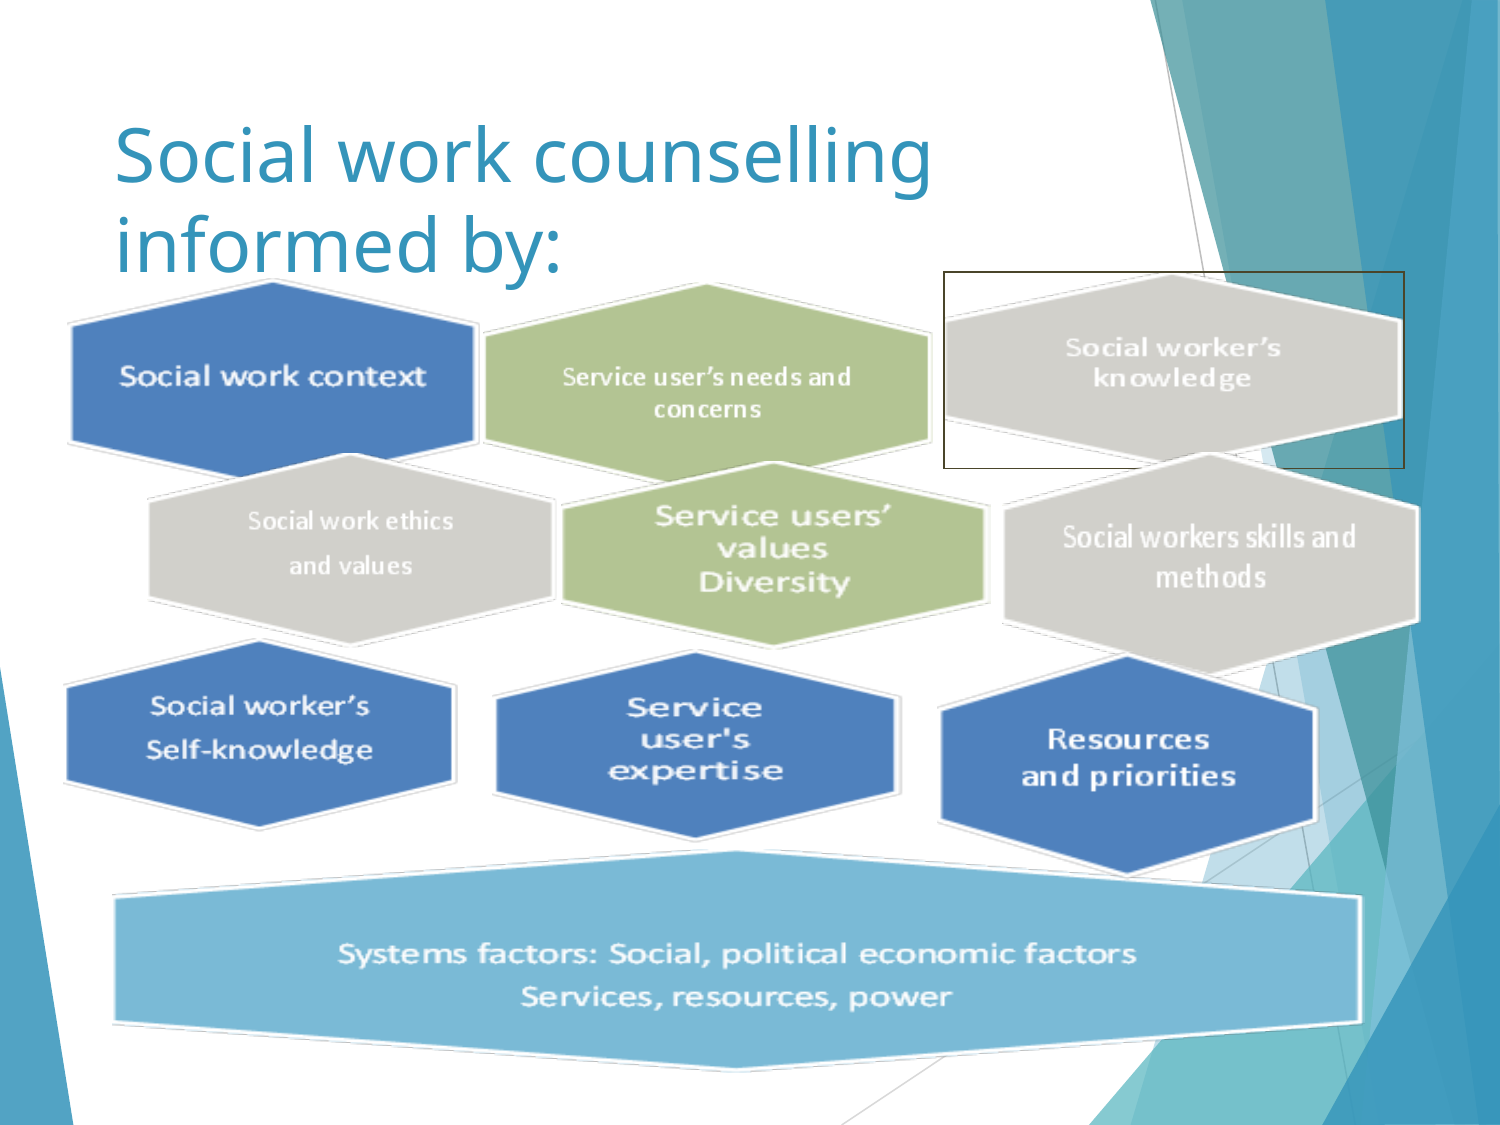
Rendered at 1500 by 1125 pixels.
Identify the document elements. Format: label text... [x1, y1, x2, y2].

title Social work counselling informed by: [99, 99, 1142, 317]
picture [63, 272, 1421, 1073]
